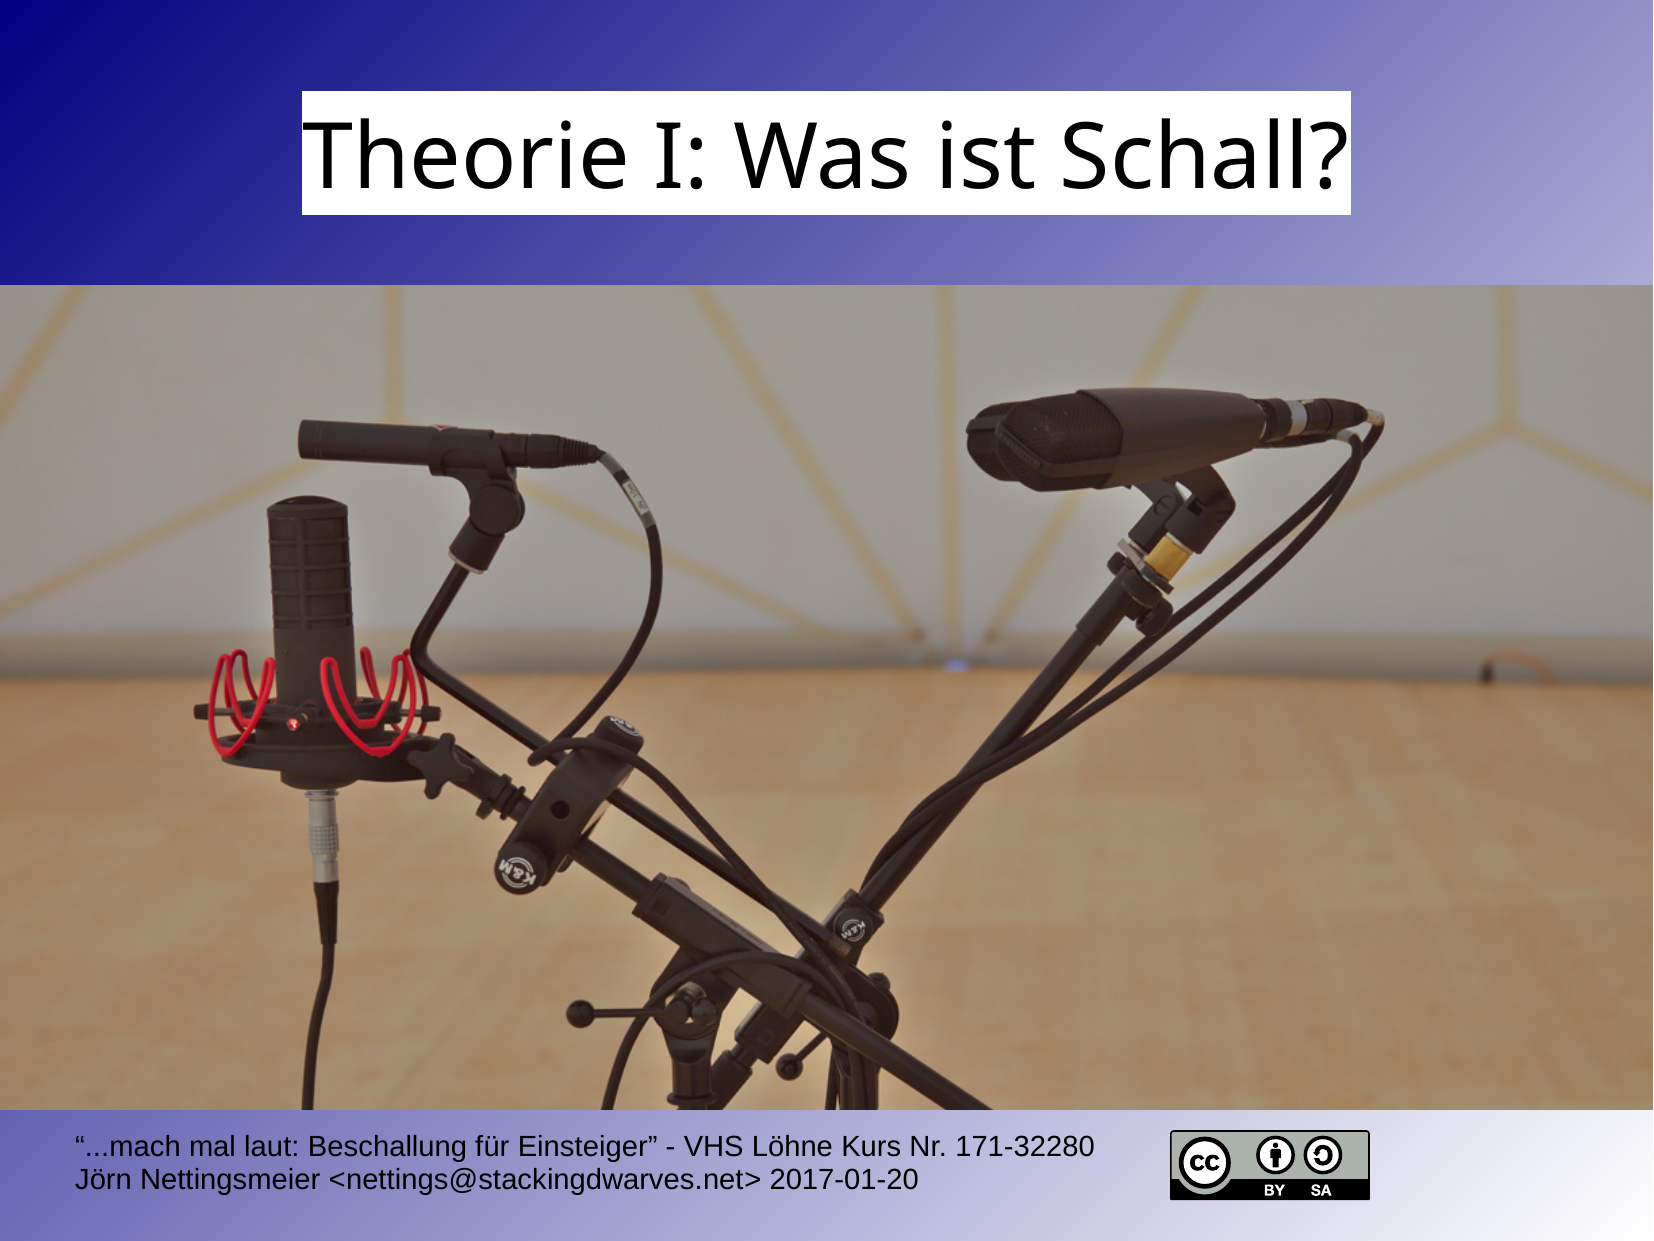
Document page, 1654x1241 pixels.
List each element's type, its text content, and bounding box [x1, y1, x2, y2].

picture [0, 285, 1653, 1110]
title Theorie I: Was ist Schall? [82, 49, 1571, 257]
